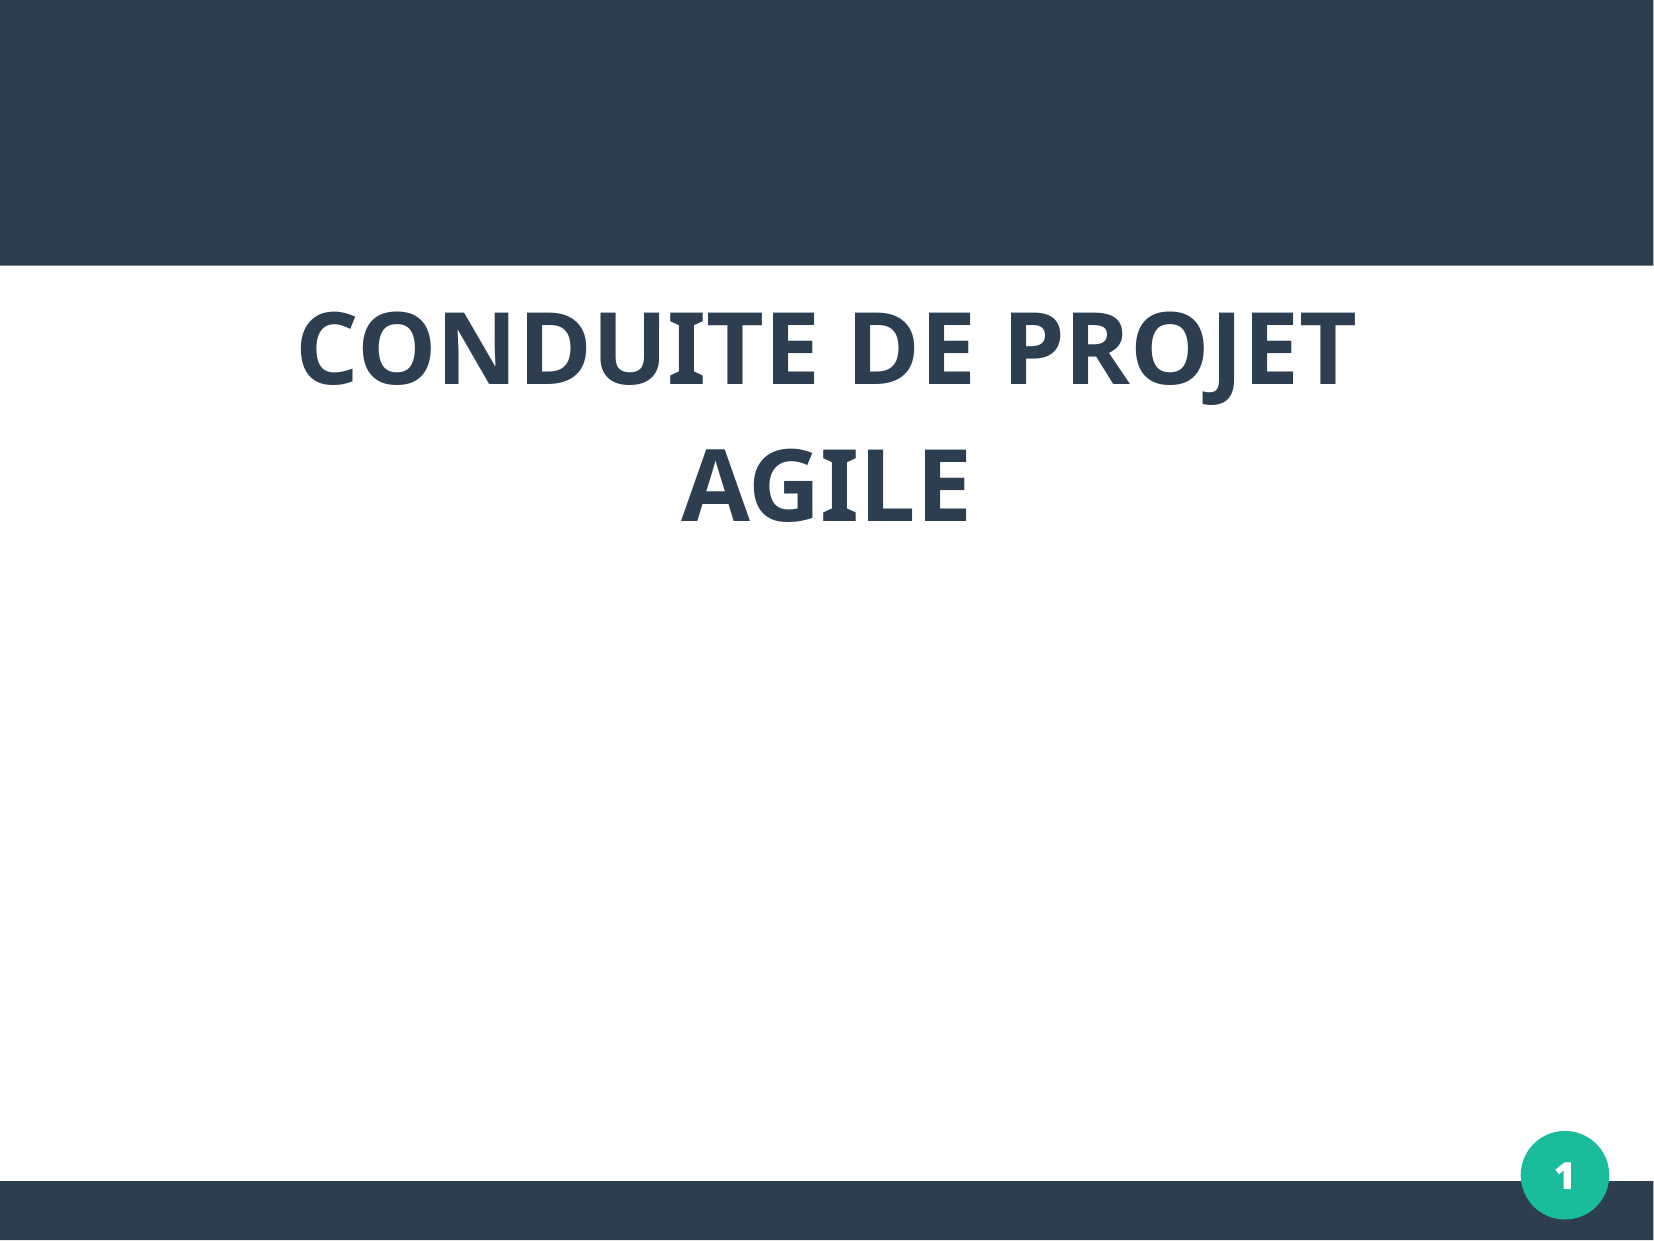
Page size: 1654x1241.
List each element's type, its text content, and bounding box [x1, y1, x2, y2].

subtitle CONDUITE DE PROJET AGILE [59, 49, 1595, 779]
